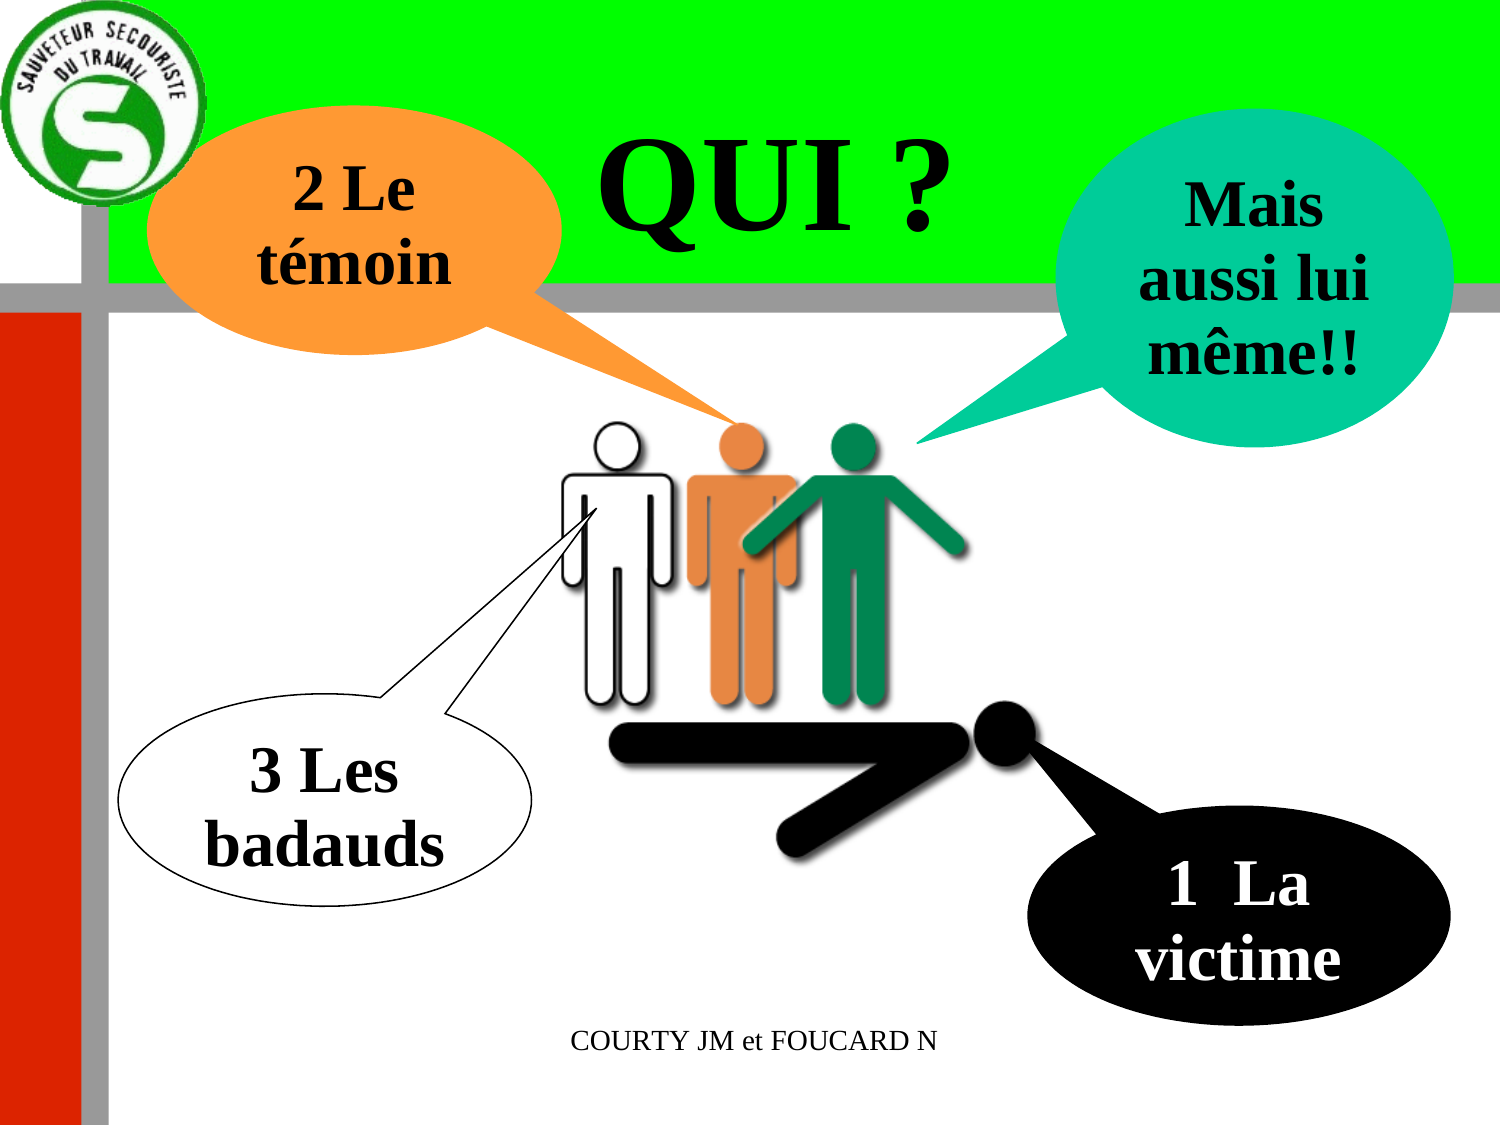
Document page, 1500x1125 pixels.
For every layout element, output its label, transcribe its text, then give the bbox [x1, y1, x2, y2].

text_box QUI ? [512, 99, 1041, 268]
text_box 1 La victime [1008, 726, 1450, 1026]
text_box 2 Le témoin [147, 106, 738, 426]
picture [531, 354, 1061, 906]
picture [0, 0, 207, 207]
text_box Mais aussi lui même!! [916, 109, 1454, 447]
text_box 3 Les badauds [118, 508, 597, 907]
